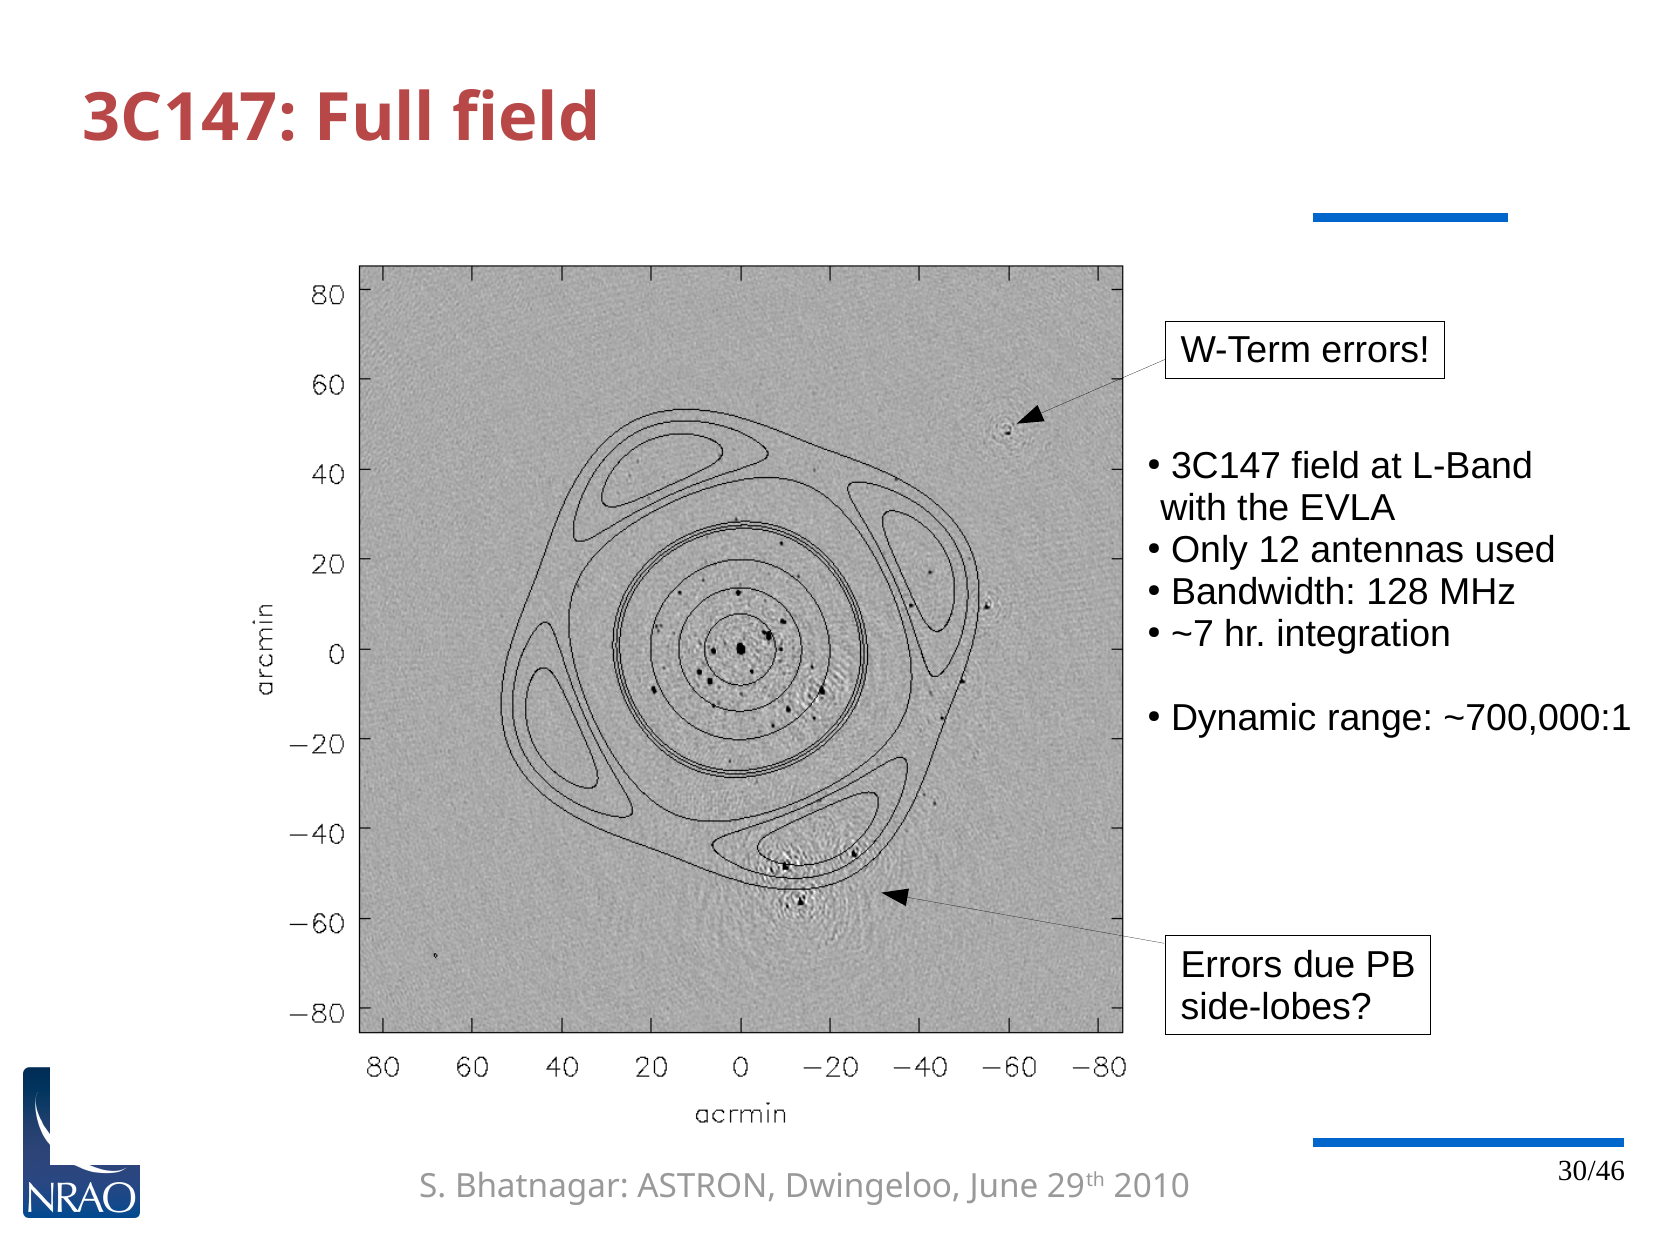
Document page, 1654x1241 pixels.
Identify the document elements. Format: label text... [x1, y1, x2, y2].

text_box 3C147 field at L-Band with the EVLA Only 12 antennas used Bandwidth: 128 MHz ~7 hr. integration Dynamic range: ~700,000:1 [1132, 437, 1647, 746]
title 3C147: Full field [82, 49, 1571, 180]
picture [23, 209, 1313, 1218]
text_box Errors due PB side-lobes? [1165, 935, 1431, 1035]
text_box W-Term errors! [1165, 321, 1445, 379]
